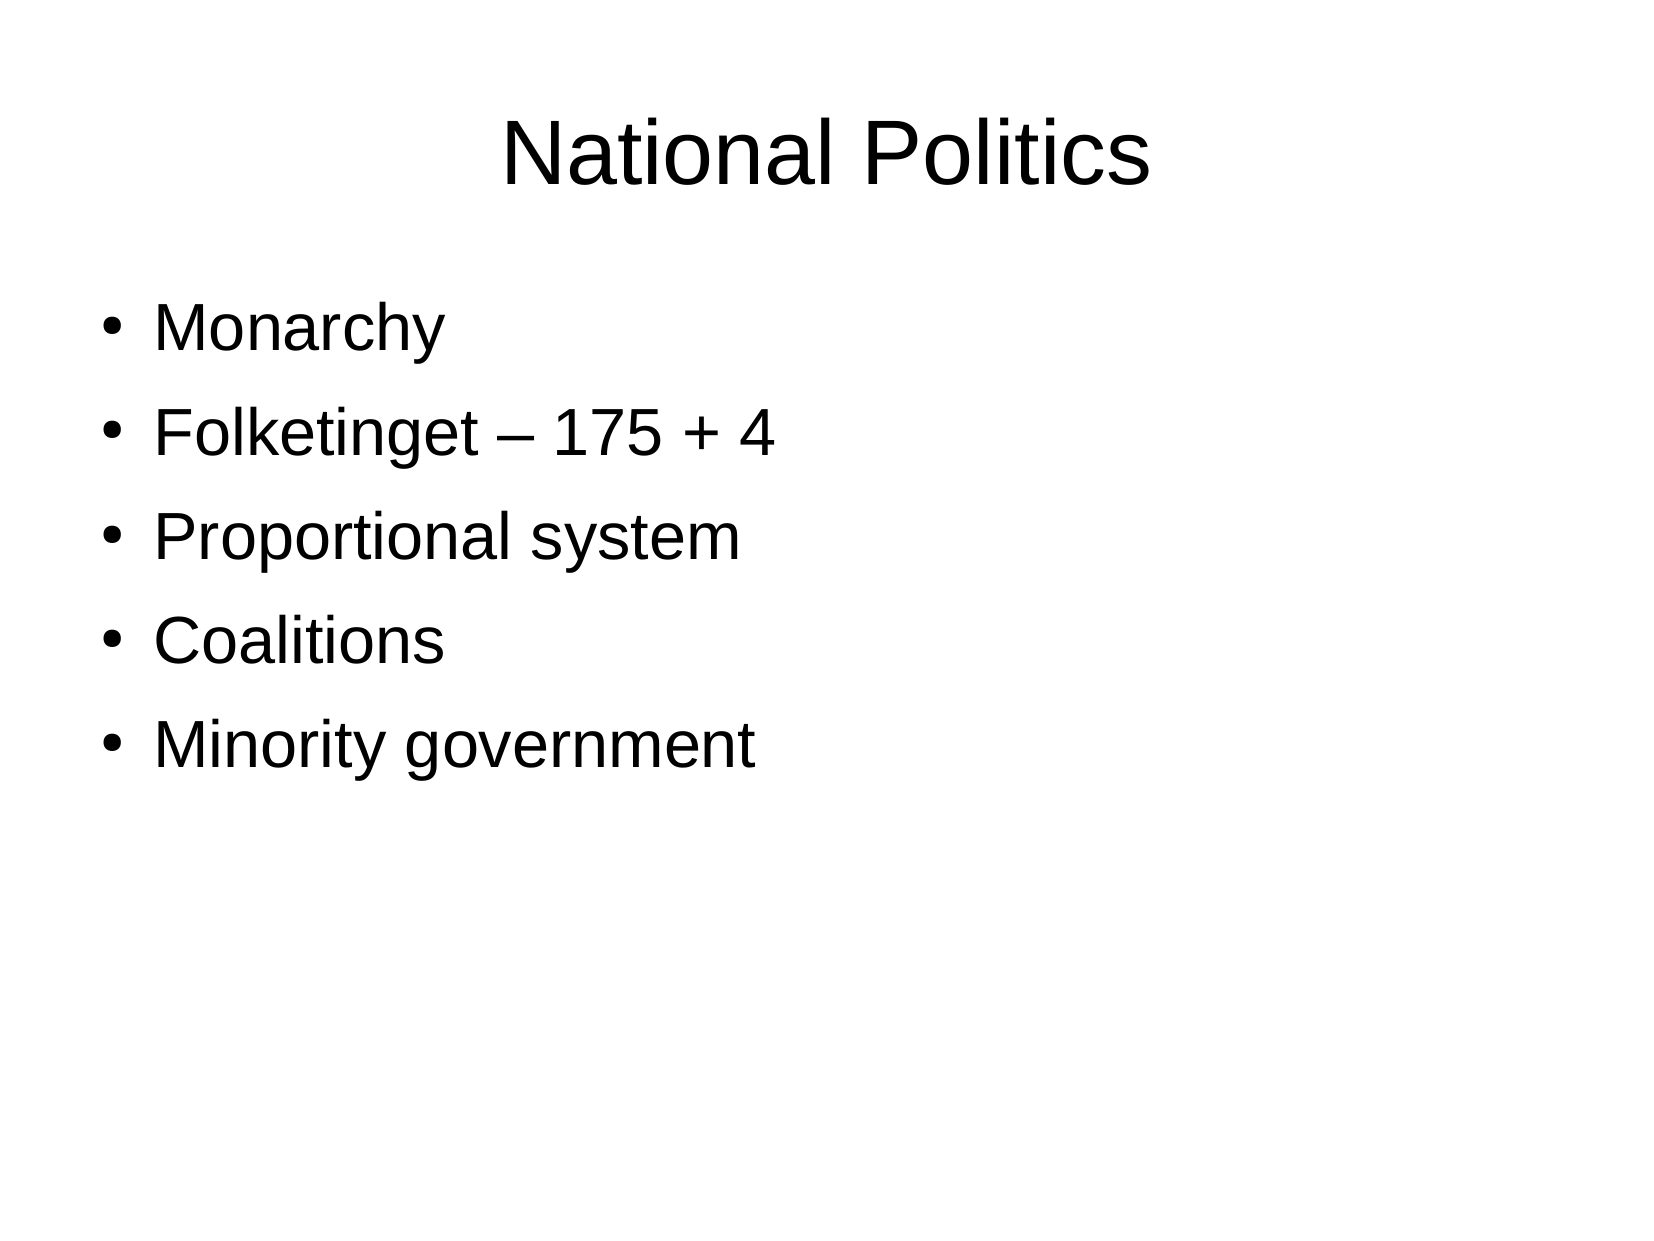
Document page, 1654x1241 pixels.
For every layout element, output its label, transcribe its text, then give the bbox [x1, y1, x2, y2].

list Monarchy Folketinget – 175 + 4 Proportional system Coalitions Minority government [82, 290, 1571, 1010]
title National Politics [82, 49, 1571, 257]
